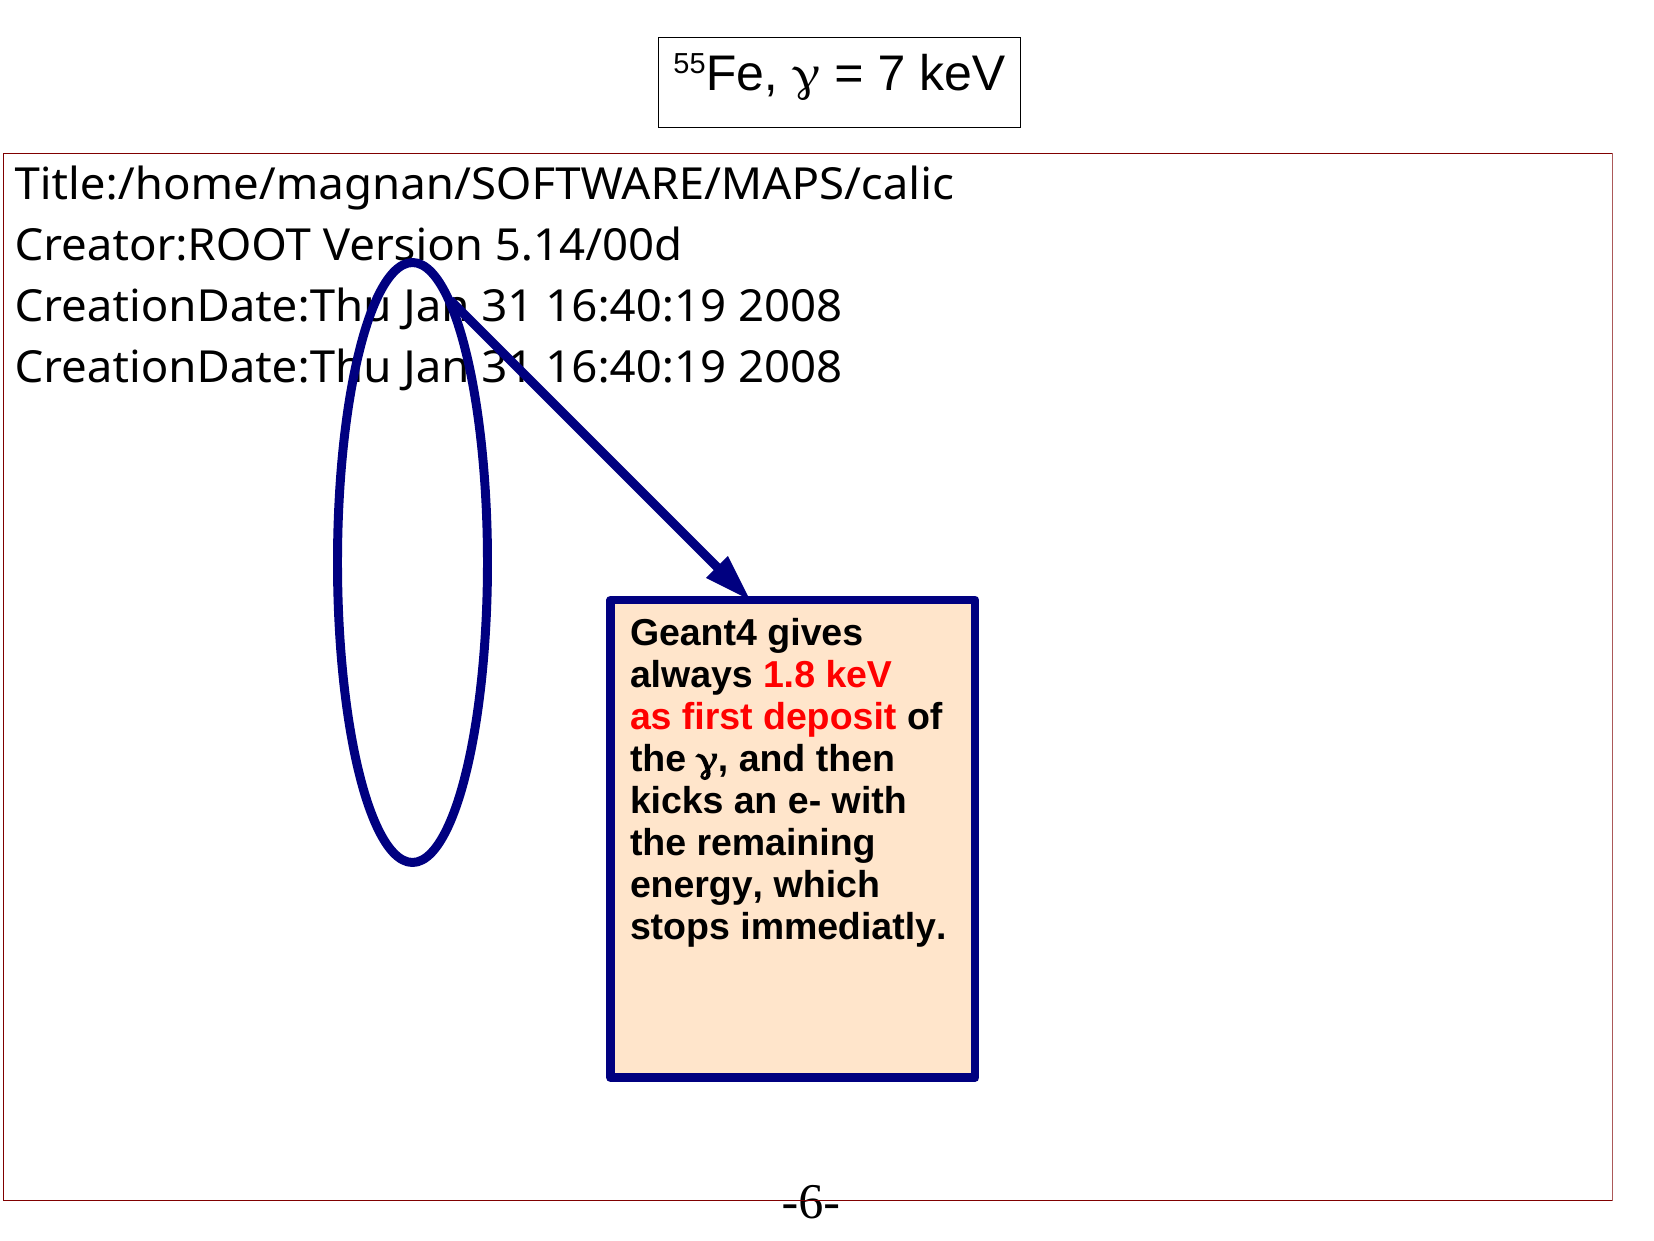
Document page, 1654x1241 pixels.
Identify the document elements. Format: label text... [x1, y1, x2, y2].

picture [0, 150, 1613, 1201]
text_box Geant4 gives always 1.8 keV as first deposit of the , and then kicks an e- with the remaining energy, which stops immediatly. [610, 600, 976, 1078]
text_box 55Fe,  = 7 keV [658, 37, 1013, 128]
